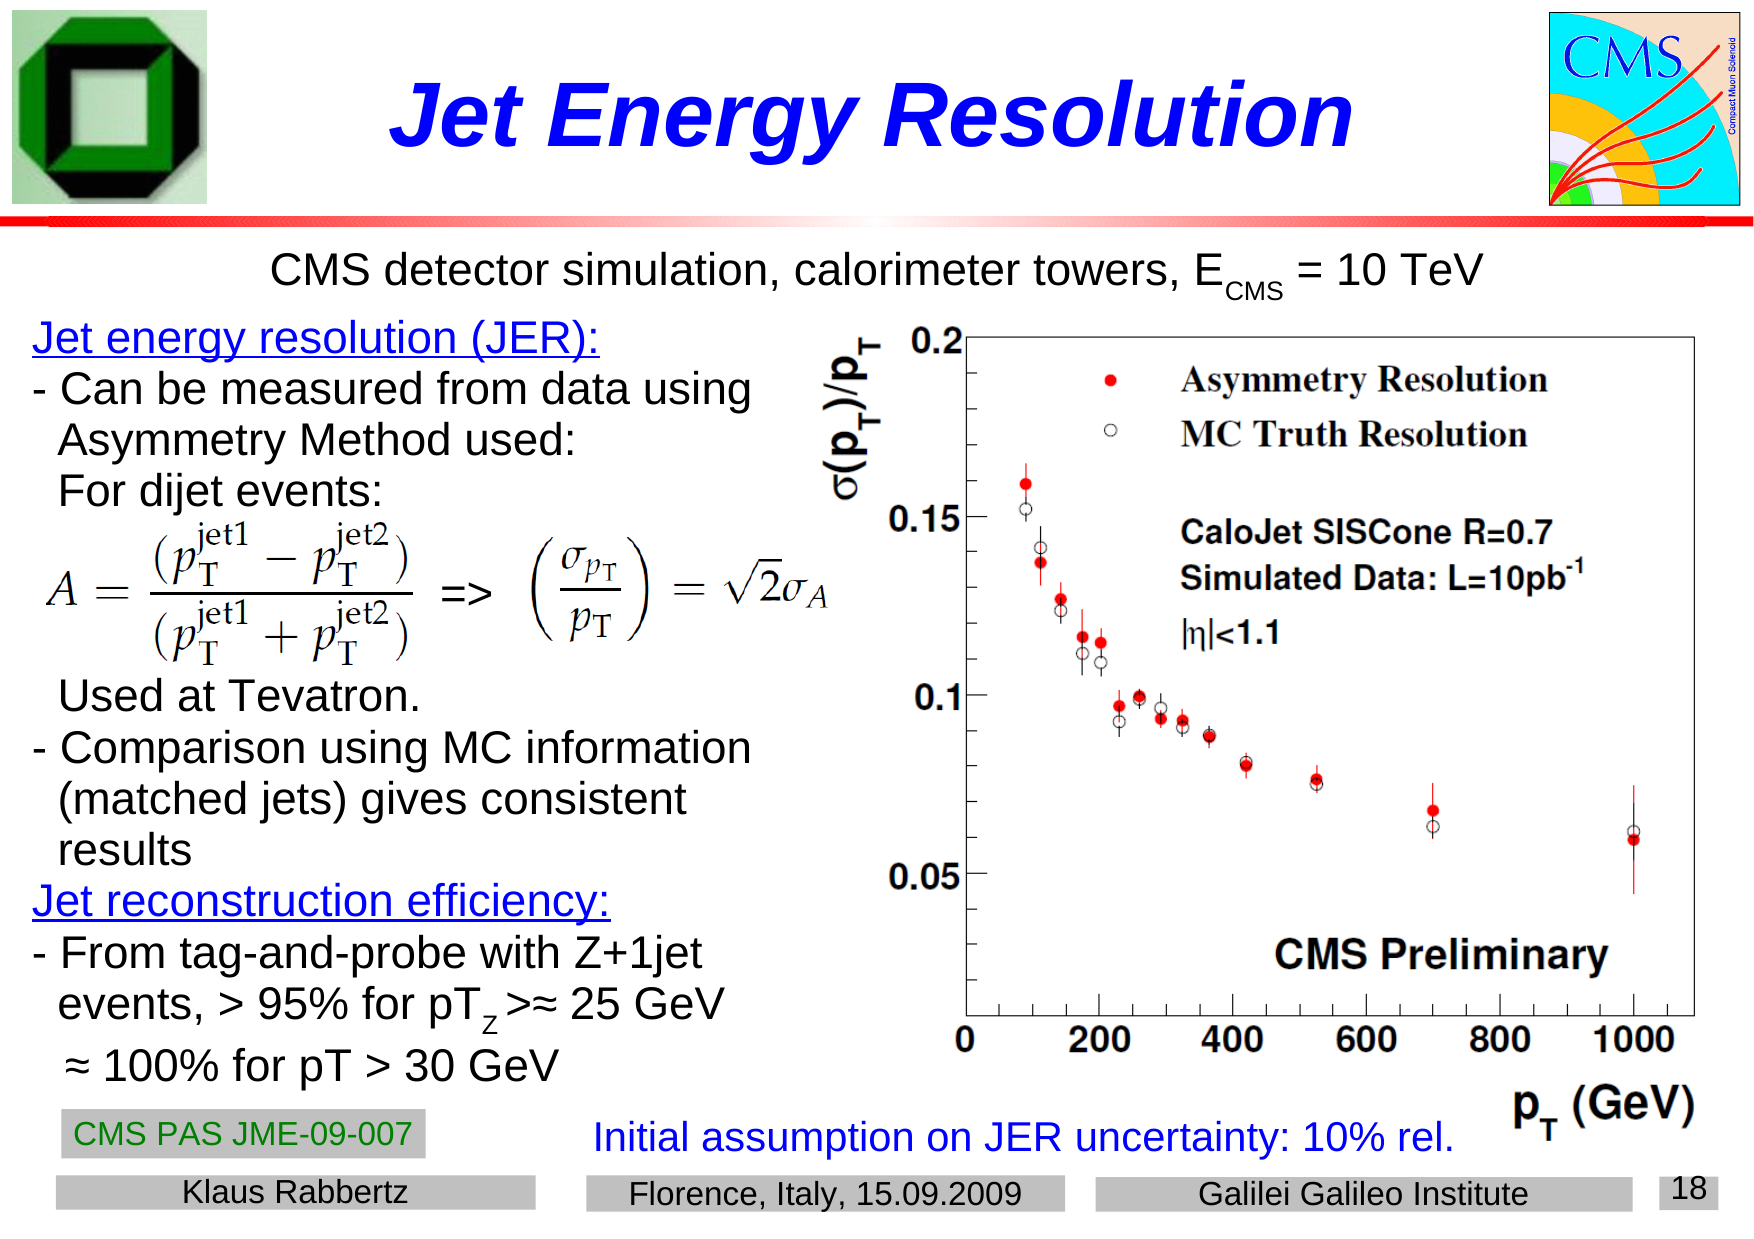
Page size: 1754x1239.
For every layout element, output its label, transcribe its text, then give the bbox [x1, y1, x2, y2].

text_box CMS PAS JME-09-007 [61, 1109, 426, 1159]
picture [1548, 11, 1741, 206]
picture [12, 10, 207, 204]
text_box CMS detector simulation, calorimeter towers, ECMS = 10 TeV [257, 238, 1496, 312]
picture [788, 322, 1704, 1151]
text_box Jet energy resolution (JER): - Can be measured from data using Asymmetry Method used: For dijet events: => Used at Tevatron. - Comparison using MC information (matched jets) gives consistent results Jet reconstruction efficiency: - From tag-and-probe with Z+1jet events, > 95% for pTZ >≈ 25 GeV ≈ 100% for pT > 30 GeV [20, 305, 788, 1094]
text_box Initial assumption on JER uncertainty: 10% rel. [580, 1107, 1468, 1167]
title Jet Energy Resolution [220, 16, 1525, 213]
